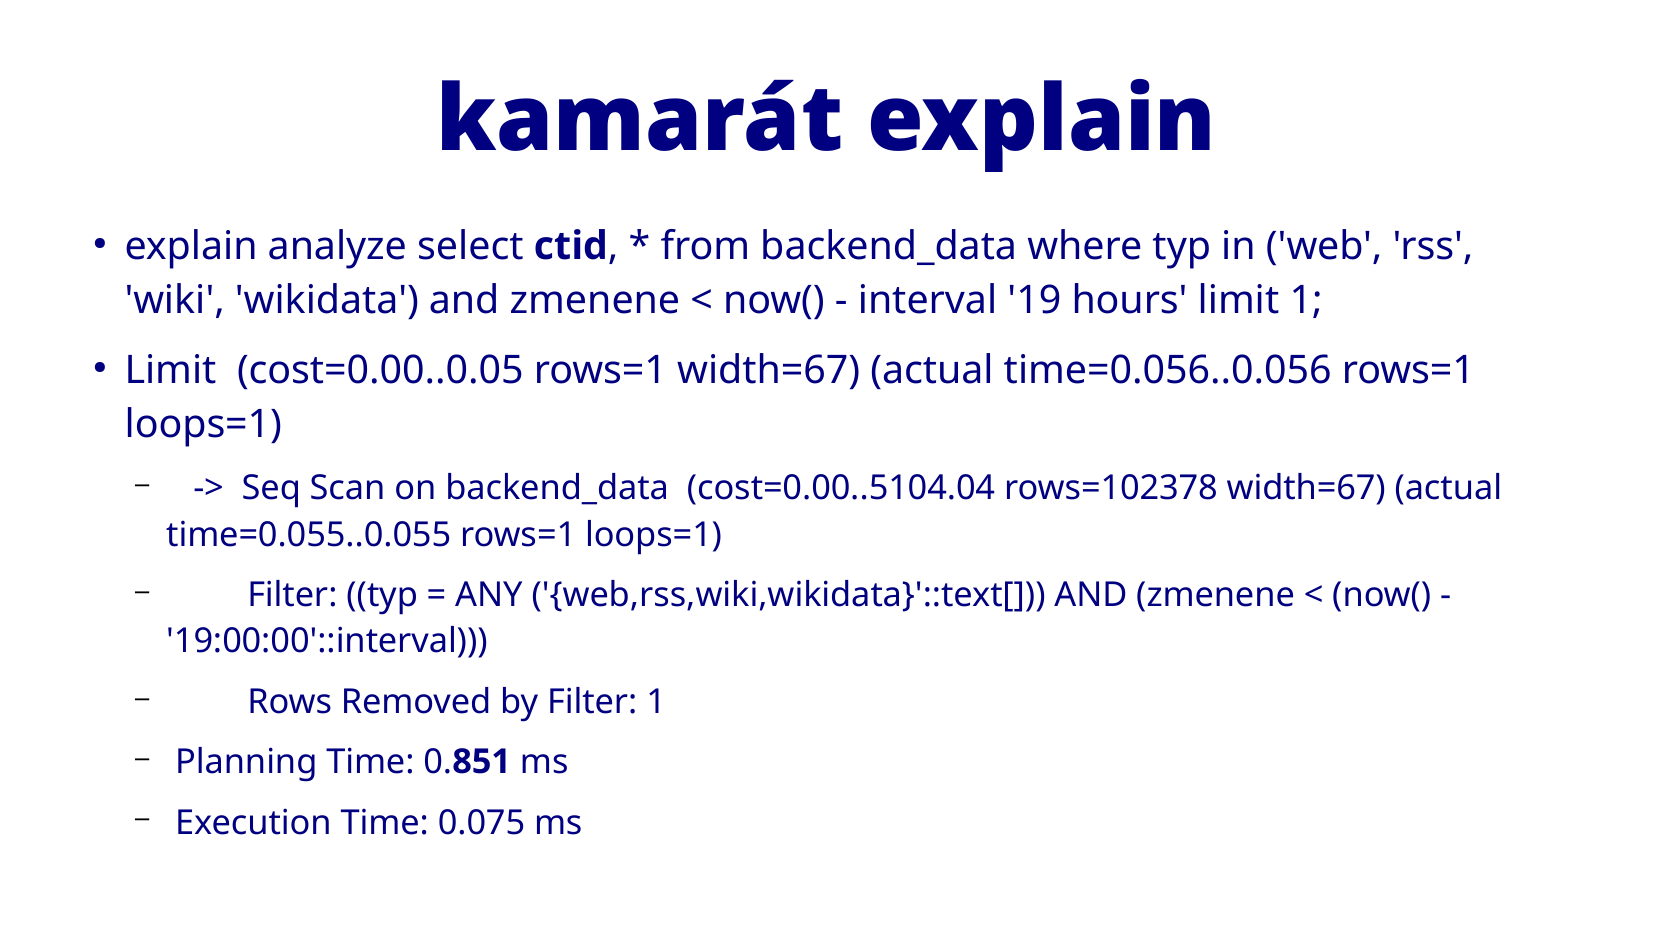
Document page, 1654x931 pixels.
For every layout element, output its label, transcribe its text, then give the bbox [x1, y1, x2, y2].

list explain analyze select ctid, * from backend_data where typ in ('web', 'rss', 'wiki', 'wikidata') and zmenene < now() - interval '19 hours' limit 1; Limit (cost=0.00..0.05 rows=1 width=67) (actual time=0.056..0.056 rows=1 loops=1) -> Seq Scan on backend_data (cost=0.00..5104.04 rows=102378 width=67) (actual time=0.055..0.055 rows=1 loops=1) Filter: ((typ = ANY ('{web,rss,wiki,wikidata}'::text[])) AND (zmenene < (now() - '19:00:00'::interval))) Rows Removed by Filter: 1 Planning Time: 0.851 ms Execution Time: 0.075 ms [82, 217, 1565, 857]
title kamarát explain [82, 37, 1571, 193]
